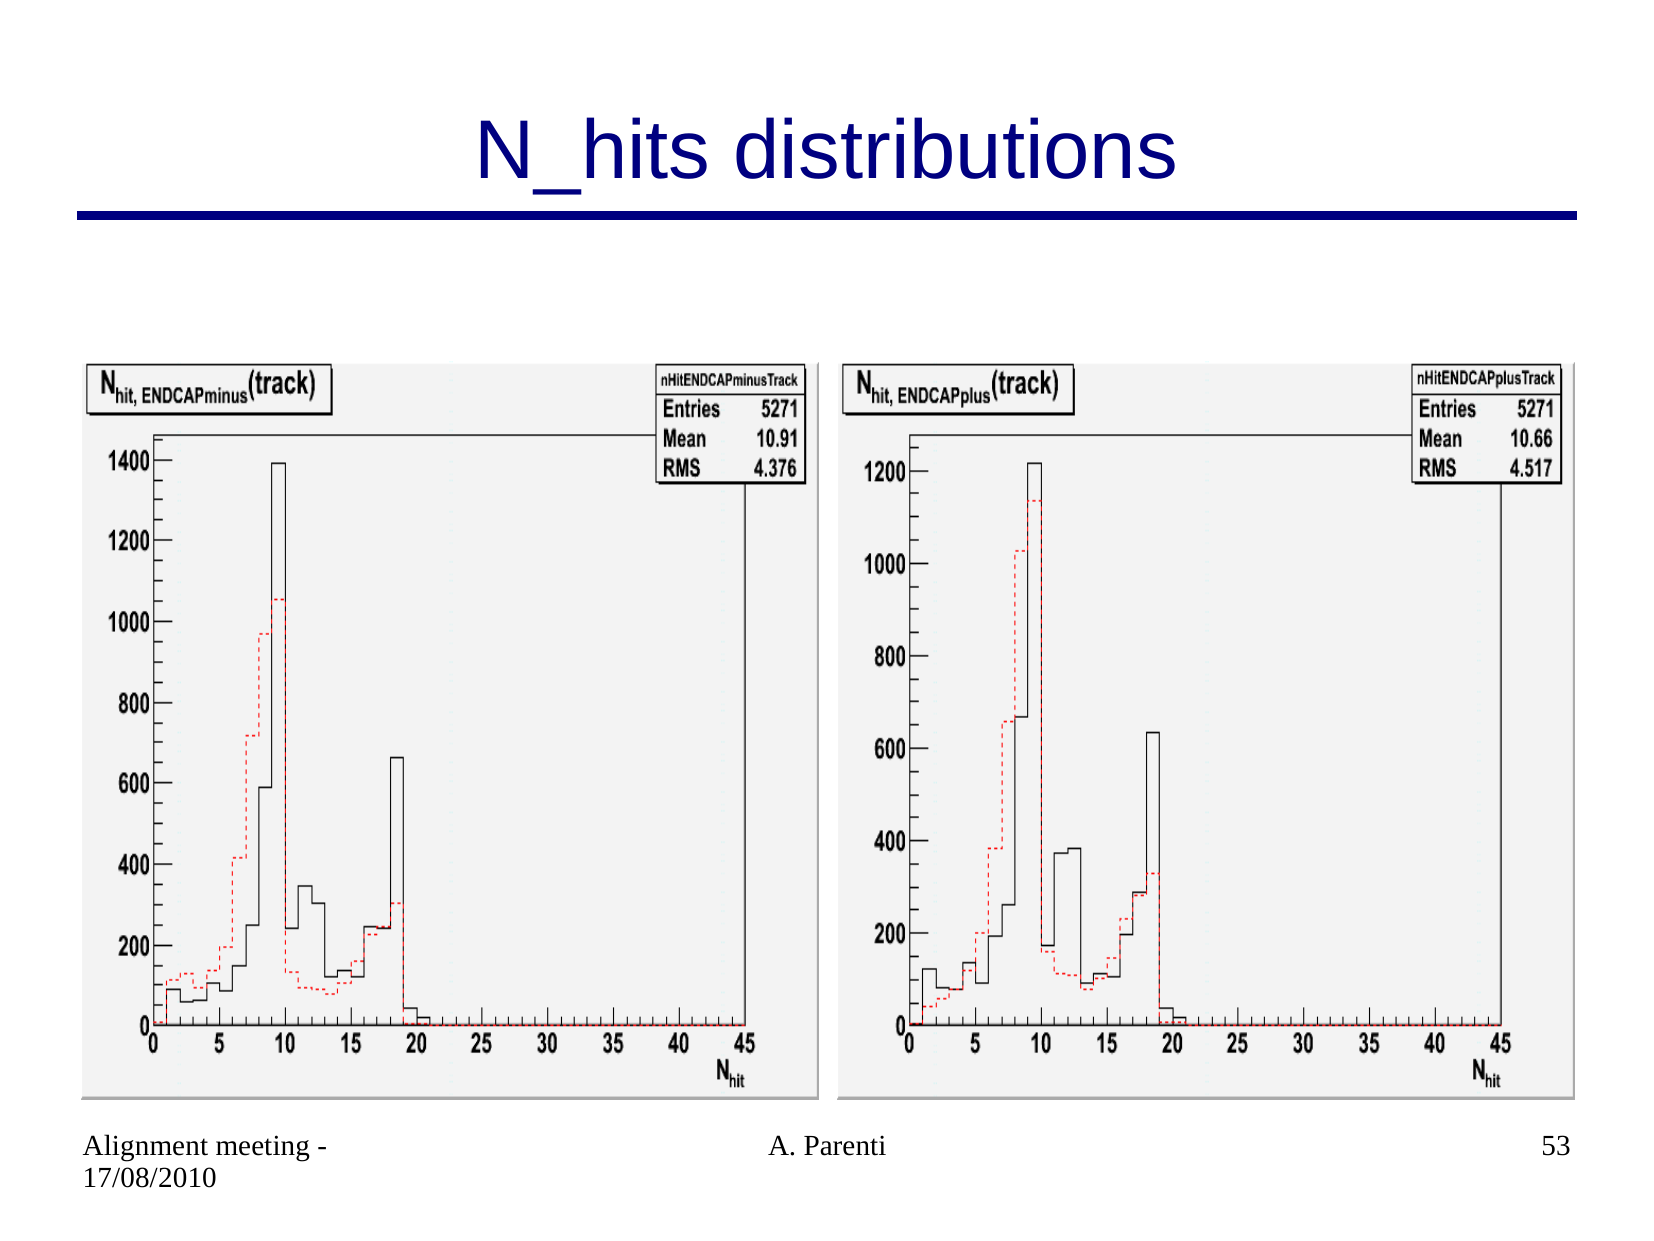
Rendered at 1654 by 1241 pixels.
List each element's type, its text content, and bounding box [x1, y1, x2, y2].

title N_hits distributions [82, 75, 1571, 226]
picture [80, 361, 819, 1100]
picture [836, 361, 1575, 1100]
